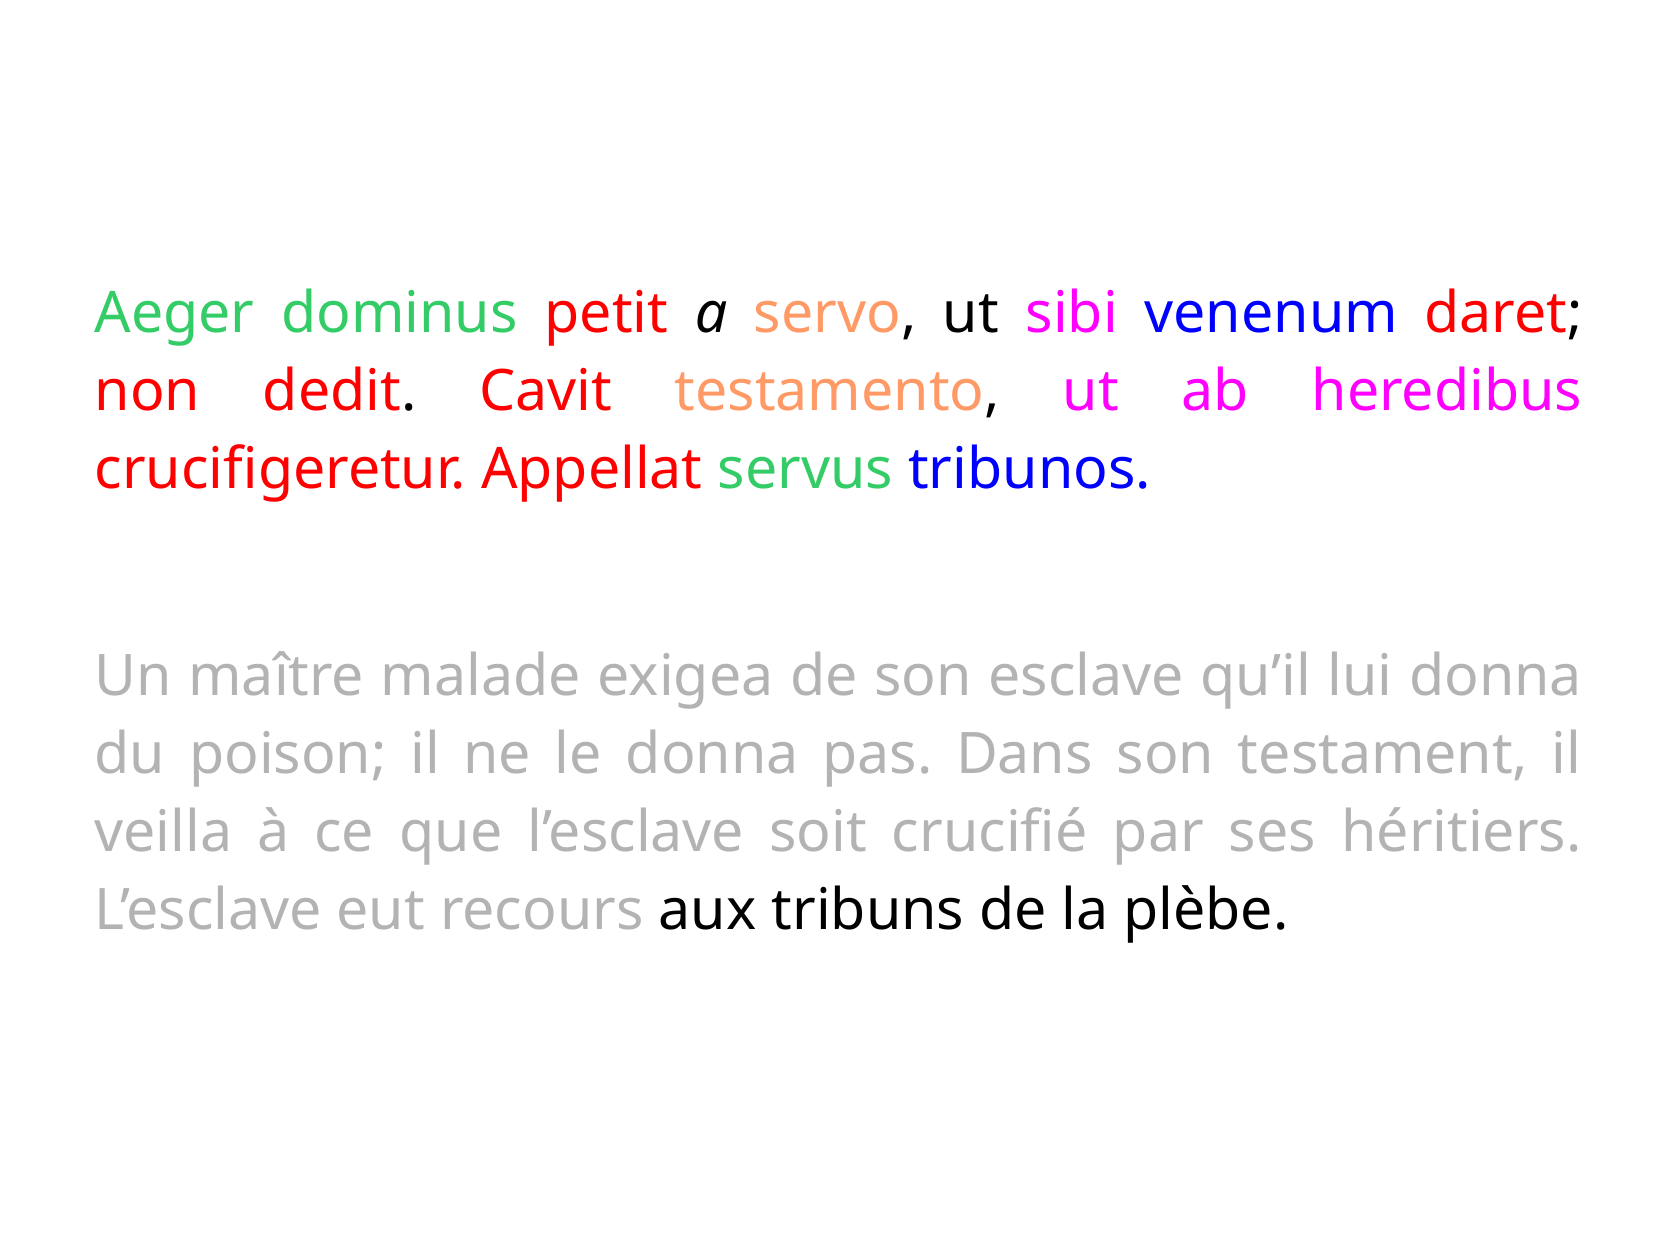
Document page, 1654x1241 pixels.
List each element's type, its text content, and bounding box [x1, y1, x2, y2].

list Aeger dominus petit a servo, ut sibi venenum daret; non dedit. Cavit testamento, ut ab heredibus crucifigeretur. Appellat servus tribunos. Un maître malade exigea de son esclave qu’il lui donna du poison; il ne le donna pas. Dans son testament, il veilla à ce que l’esclave soit crucifié par ses héritiers. L’esclave eut recours aux tribuns de la plèbe. [94, 271, 1583, 991]
